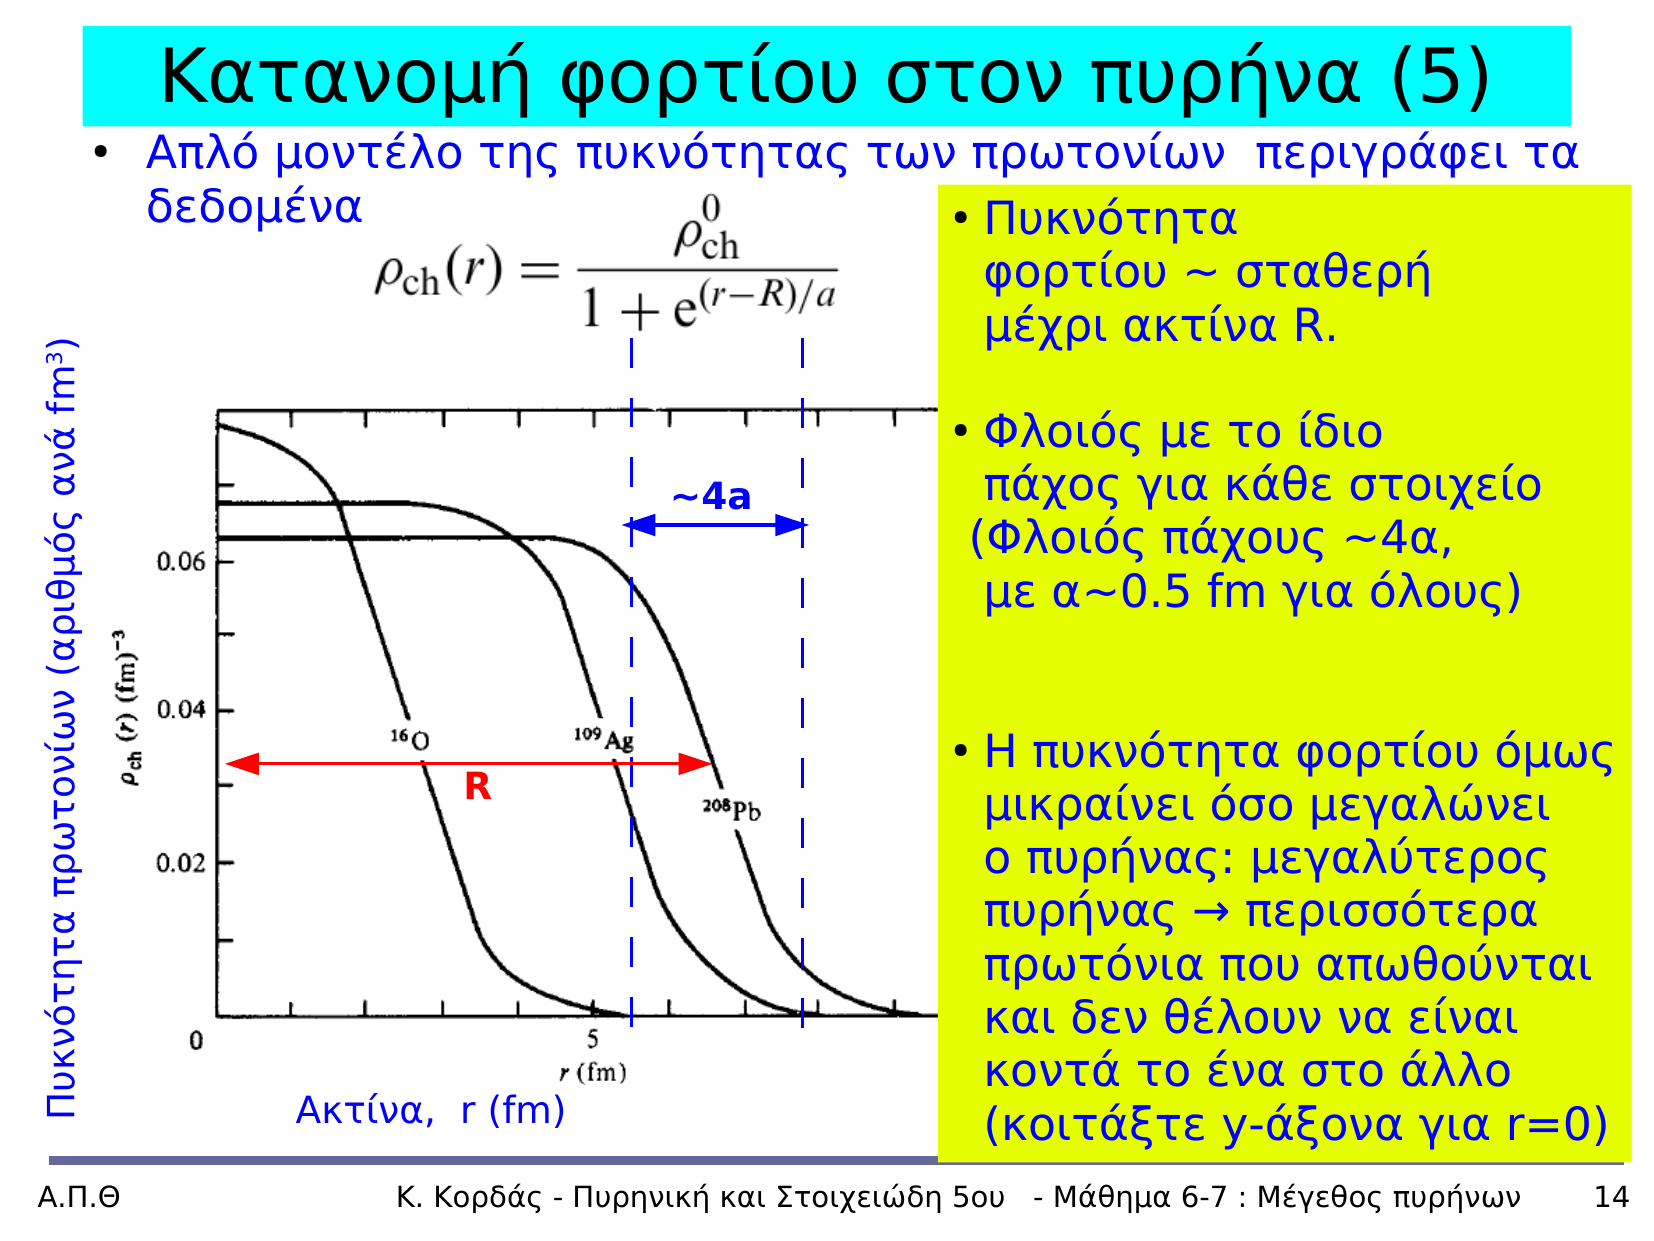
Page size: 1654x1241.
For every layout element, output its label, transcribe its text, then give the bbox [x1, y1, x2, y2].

title Κατανομή φορτίου στον πυρήνα (5) [82, 25, 1571, 126]
picture [365, 185, 849, 339]
text_box Πυκνότητα φορτίου ~ σταθερή μέχρι ακτίνα R. Φλοιός με το ίδιο πάχος για κάθε στοιχείο (Φλοιός πάχους ~4α, με α~0.5 fm για όλους) Η πυκνότητα φορτίου όμως μικραίνει όσο μεγαλώνει ο πυρήνας: μεγαλύτερος πυρήνας → περισσότερα πρωτόνια που απωθούνται και δεν θέλουν να είναι κοντά το ένα στο άλλο (κοιτάξτε y-άξονα για r=0) [937, 184, 1632, 1163]
text_box R [448, 757, 637, 816]
picture [108, 388, 937, 1088]
text_box ~4a [655, 467, 796, 527]
text_box Πυκνότητα πρωτονίων (αριθμός ανά fm3) [32, 197, 93, 1136]
text_box Ακτίνα, r (fm) [280, 1088, 656, 1141]
list Απλό μοντέλο της πυκνότητας των πρωτονίων περιγράφει τα δεδομένα: [75, 126, 1613, 1088]
